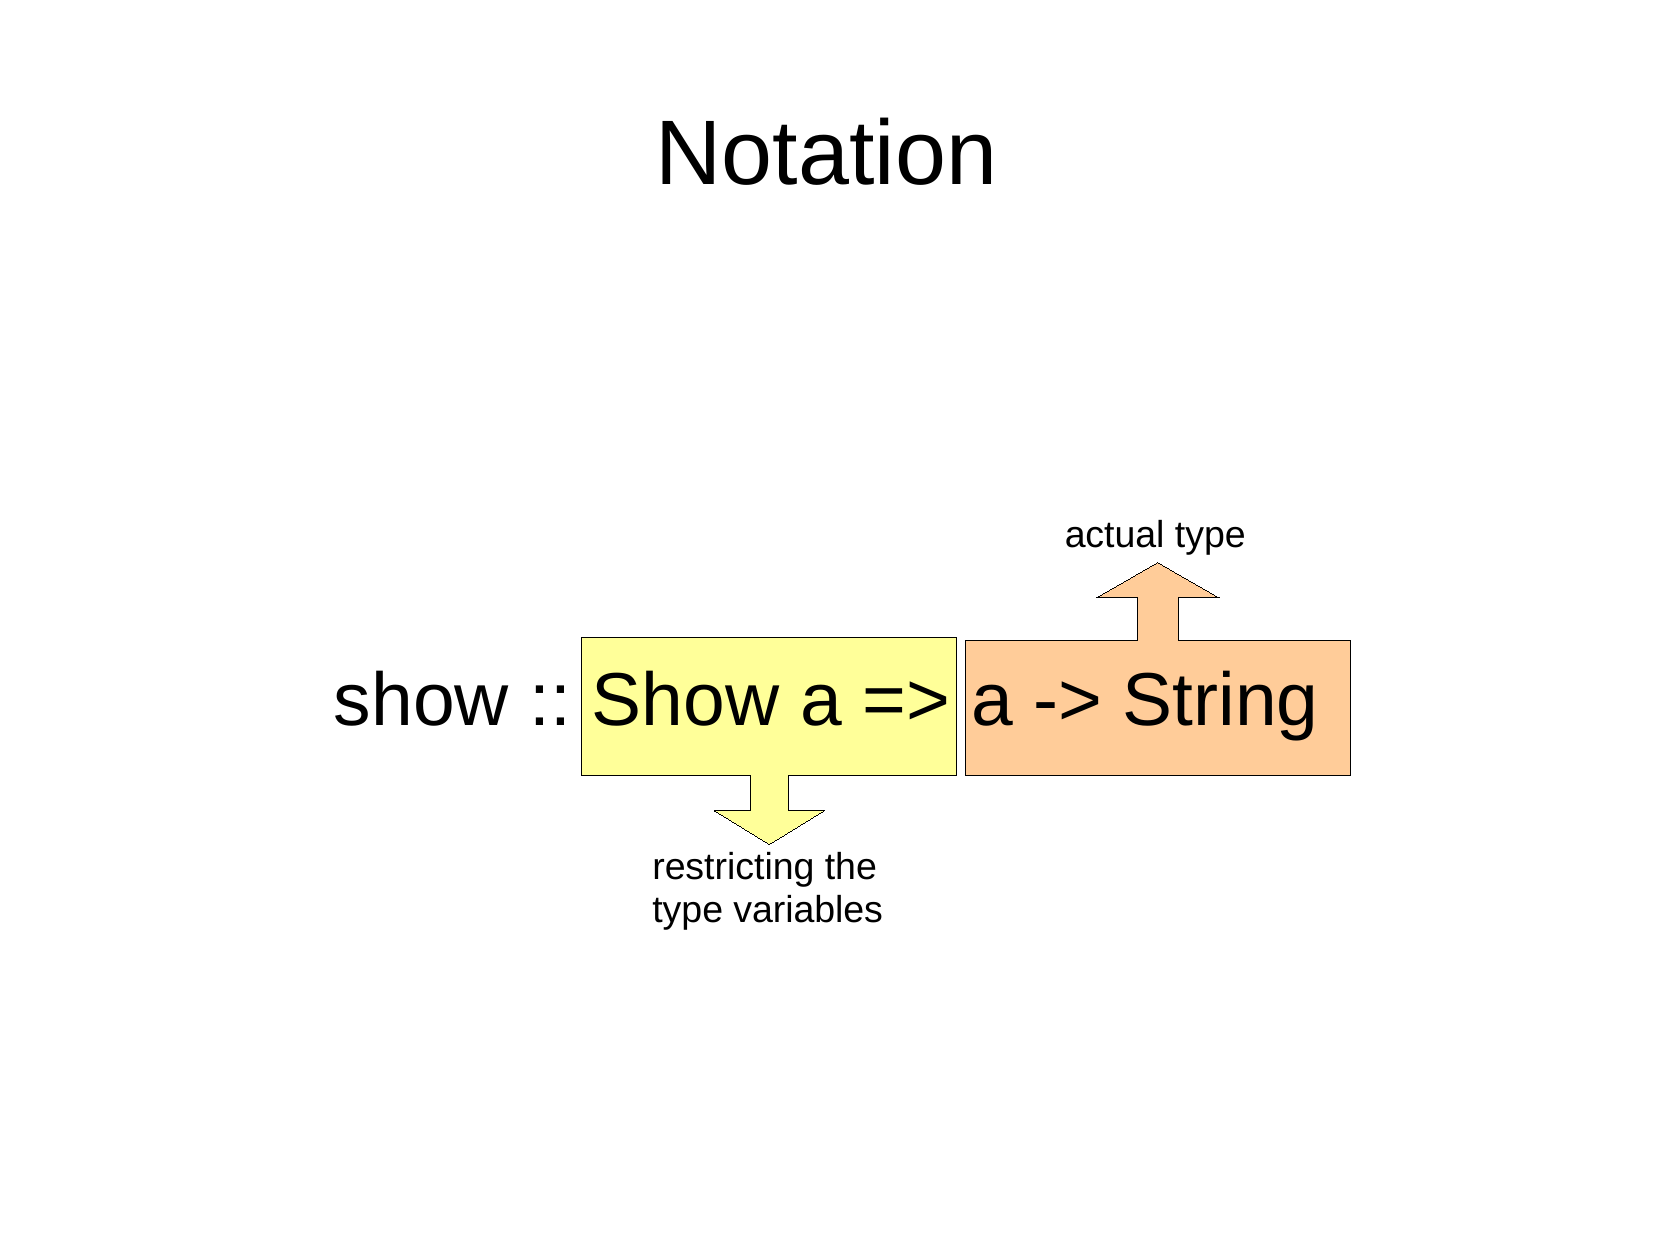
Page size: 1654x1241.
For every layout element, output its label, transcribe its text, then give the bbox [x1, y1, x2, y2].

title Notation [82, 56, 1571, 250]
subtitle show :: Show a => a -> String [82, 297, 1571, 1102]
text_box restricting the type variables [637, 838, 898, 938]
text_box actual type [1050, 505, 1261, 563]
